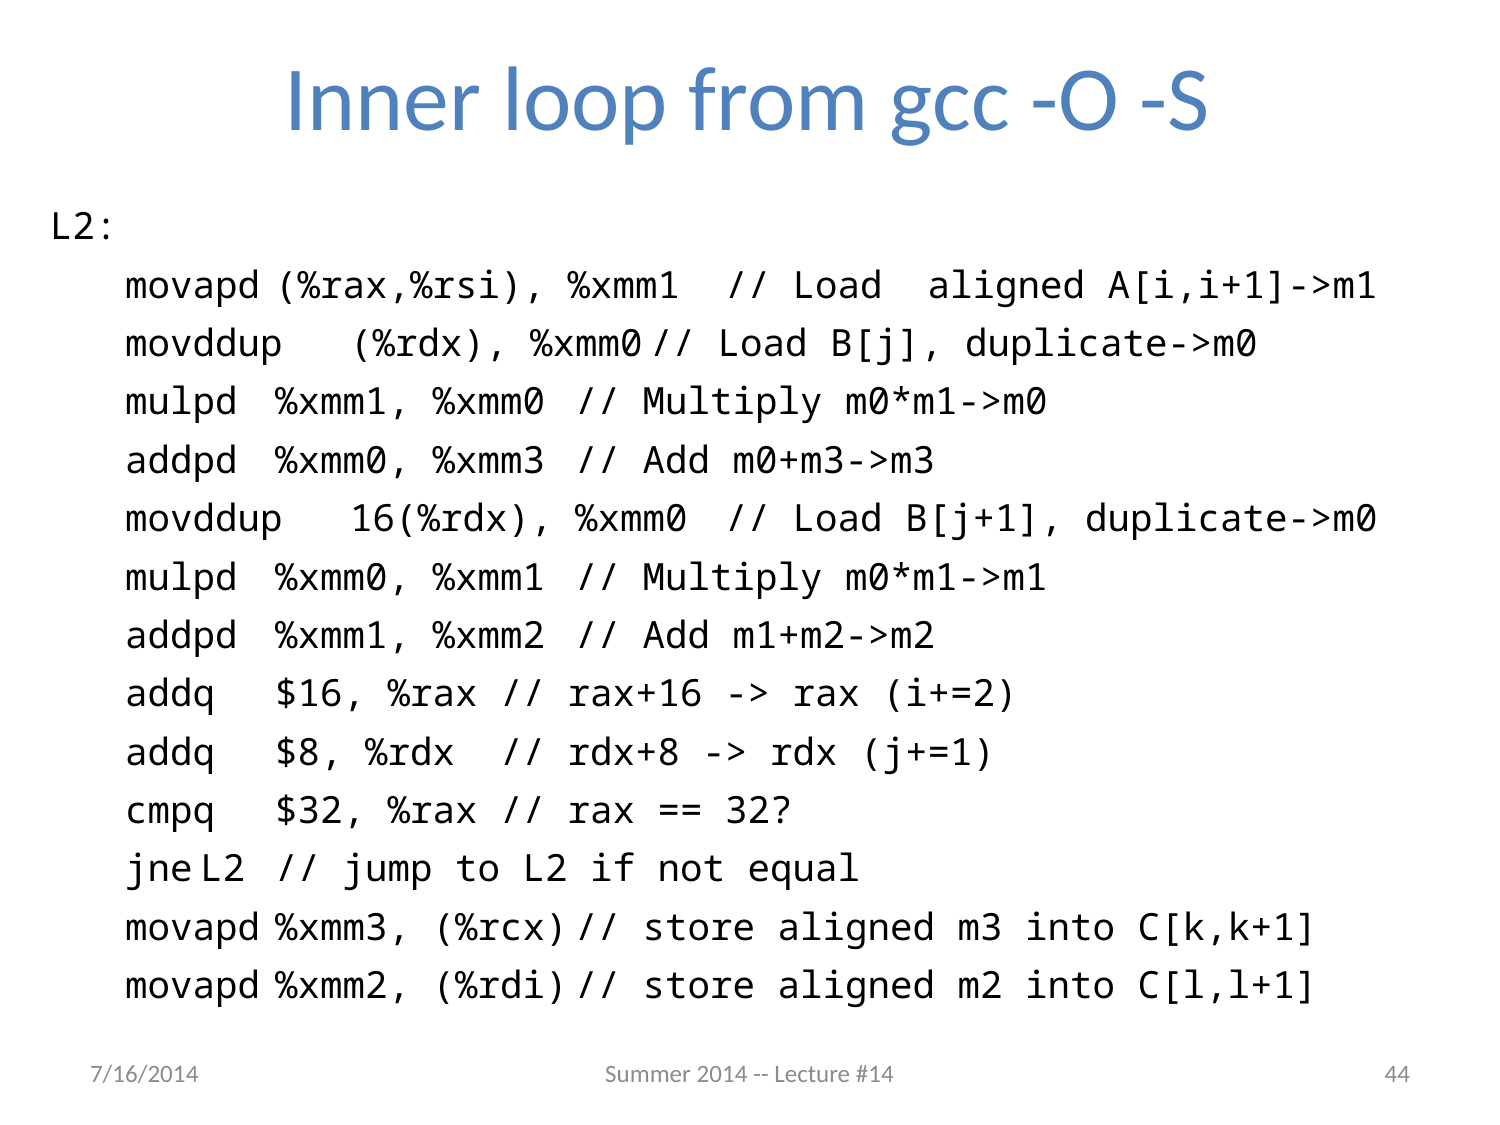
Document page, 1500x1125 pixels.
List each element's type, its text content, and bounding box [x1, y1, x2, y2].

slide_number <number> [1074, 1042, 1425, 1103]
slide_number 7/16/2014 [75, 1042, 425, 1103]
list L2: movapd (%rax,%rsi), %xmm1 // Load aligned A[i,i+1]->m1 movddup (%rdx), %xmm0 // Load B[j], duplicate->m0 mulpd %xmm1, %xmm0 // Multiply m0*m1->m0 addpd %xmm0, %xmm3 // Add m0+m3->m3 movddup 16(%rdx), %xmm0 // Load B[j+1], duplicate->m0 mulpd %xmm0, %xmm1 // Multiply m0*m1->m1 addpd %xmm1, %xmm2 // Add m1+m2->m2 addq $16, %rax // rax+16 -> rax (i+=2) addq $8, %rdx // rdx+8 -> rdx (j+=1) cmpq $32, %rax // rax == 32? jne L2 // jump to L2 if not equal movapd %xmm3, (%rcx) // store aligned m3 into C[k,k+1] movapd %xmm2, (%rdi) // store aligned m2 into C[l,l+1] [34, 195, 1500, 1057]
title Inner loop from gcc -O -S [73, 0, 1423, 188]
footer Summer 2014 -- Lecture #14 [512, 1042, 988, 1103]
